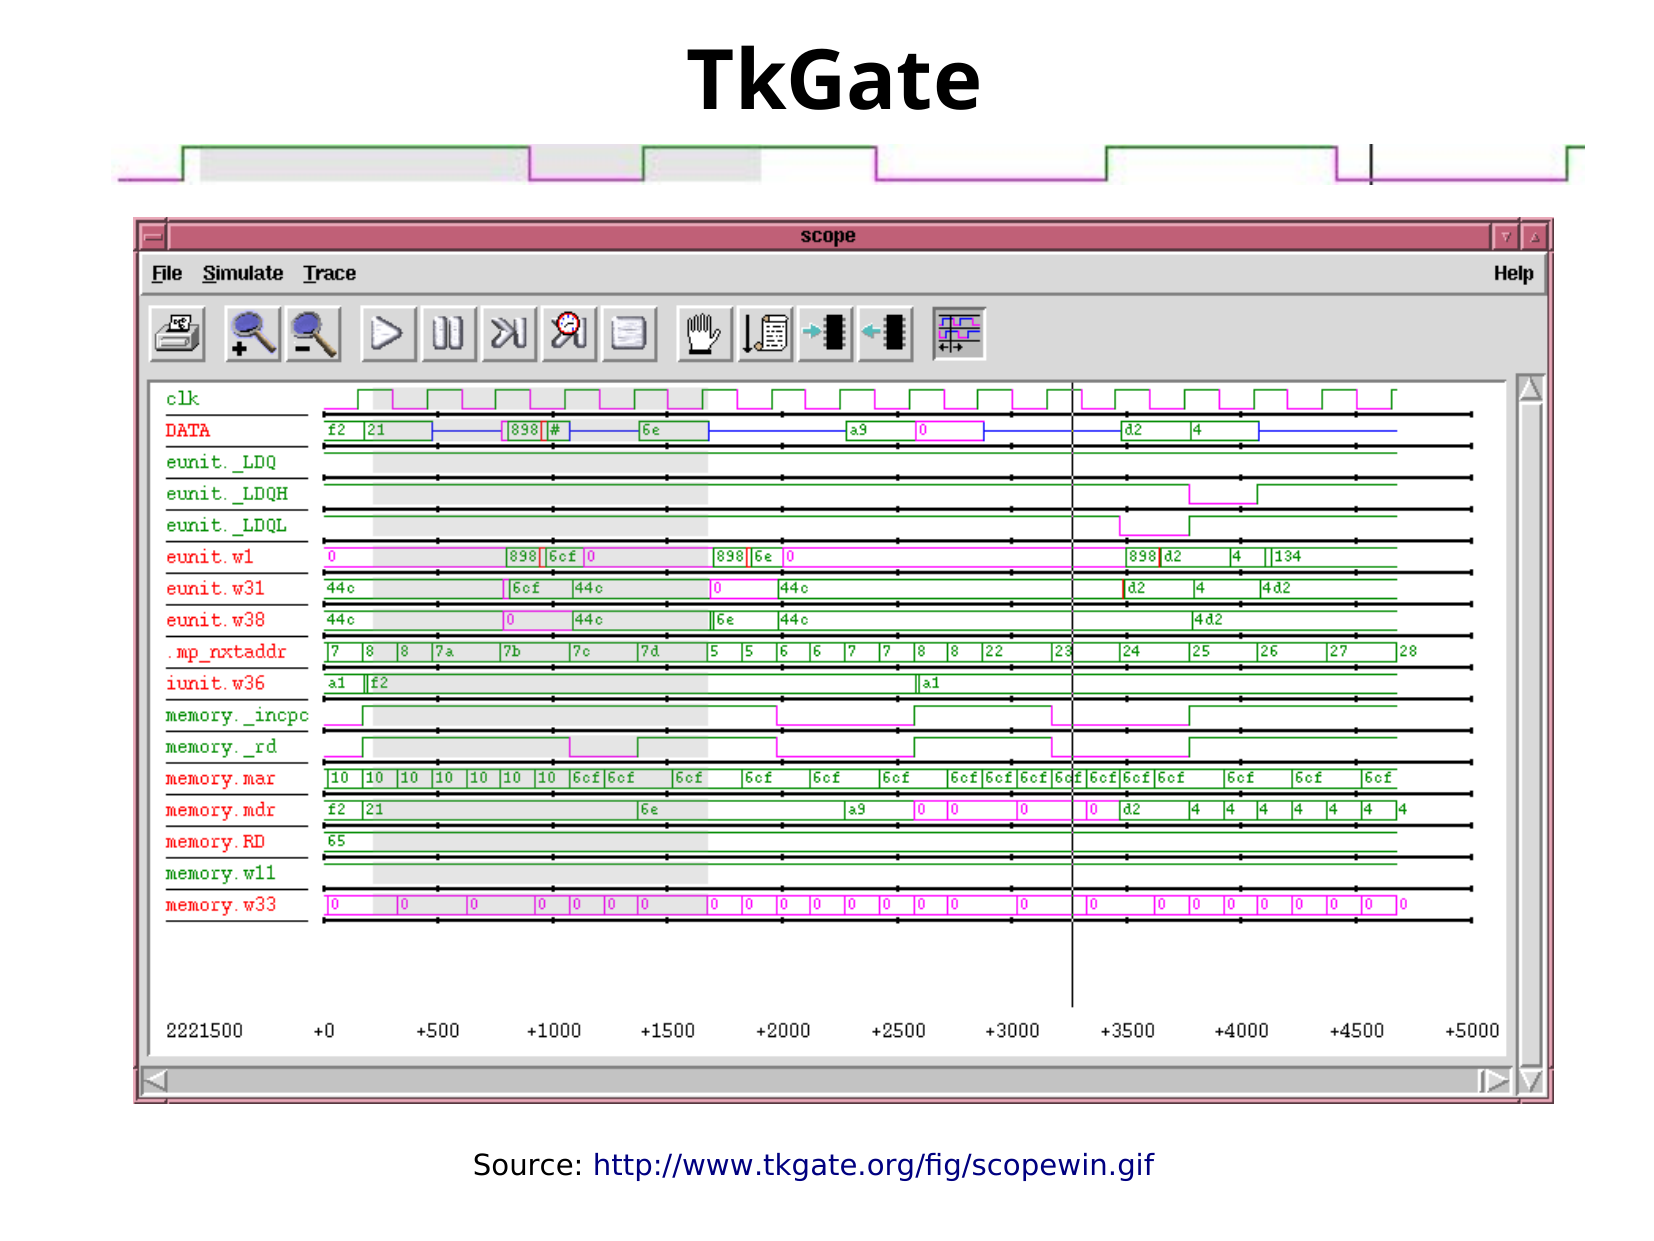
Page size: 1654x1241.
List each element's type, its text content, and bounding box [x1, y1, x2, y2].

picture [133, 217, 1554, 1104]
text_box Source: http://www.tkgate.org/fig/scopewin.gif [472, 1148, 1211, 1186]
picture [111, 144, 1585, 185]
text_box TkGate [686, 20, 1133, 128]
